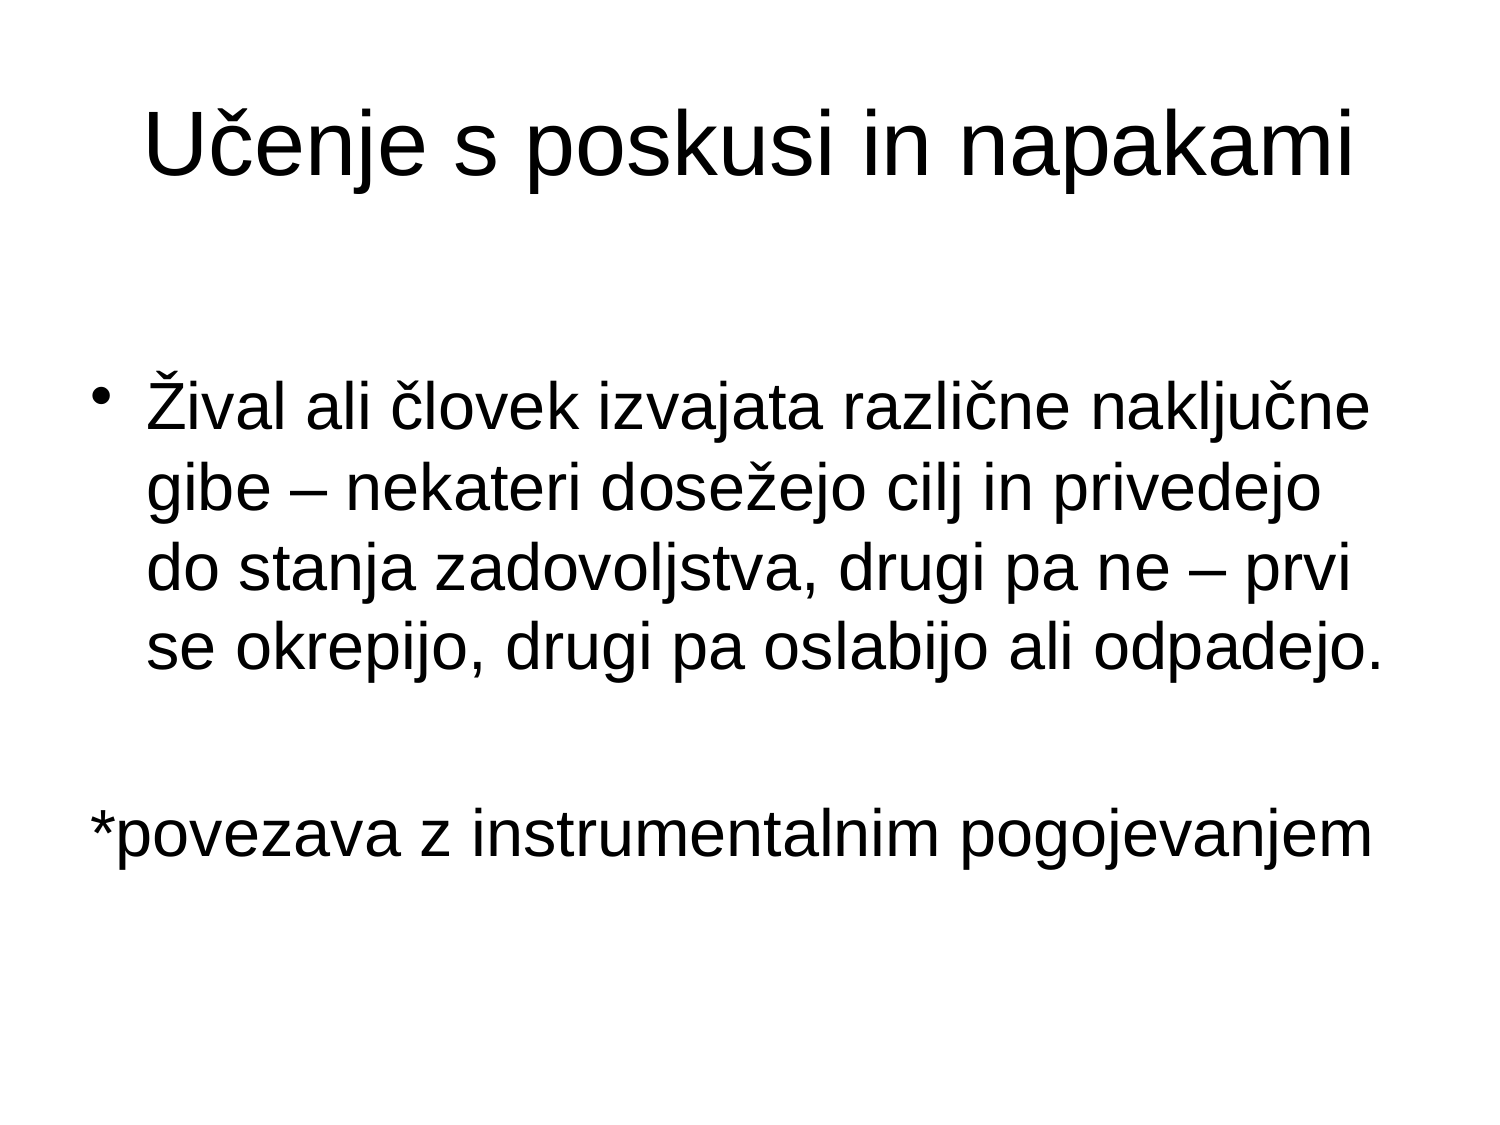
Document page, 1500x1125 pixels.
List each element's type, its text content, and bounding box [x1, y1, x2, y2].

list Žival ali človek izvajata različne naključne gibe – nekateri dosežejo cilj in privedejo do stanja zadovoljstva, drugi pa ne – prvi se okrepijo, drugi pa oslabijo ali odpadejo. *povezava z instrumentalnim pogojevanjem [75, 262, 1425, 1005]
title Učenje s poskusi in napakami [75, 45, 1425, 233]
